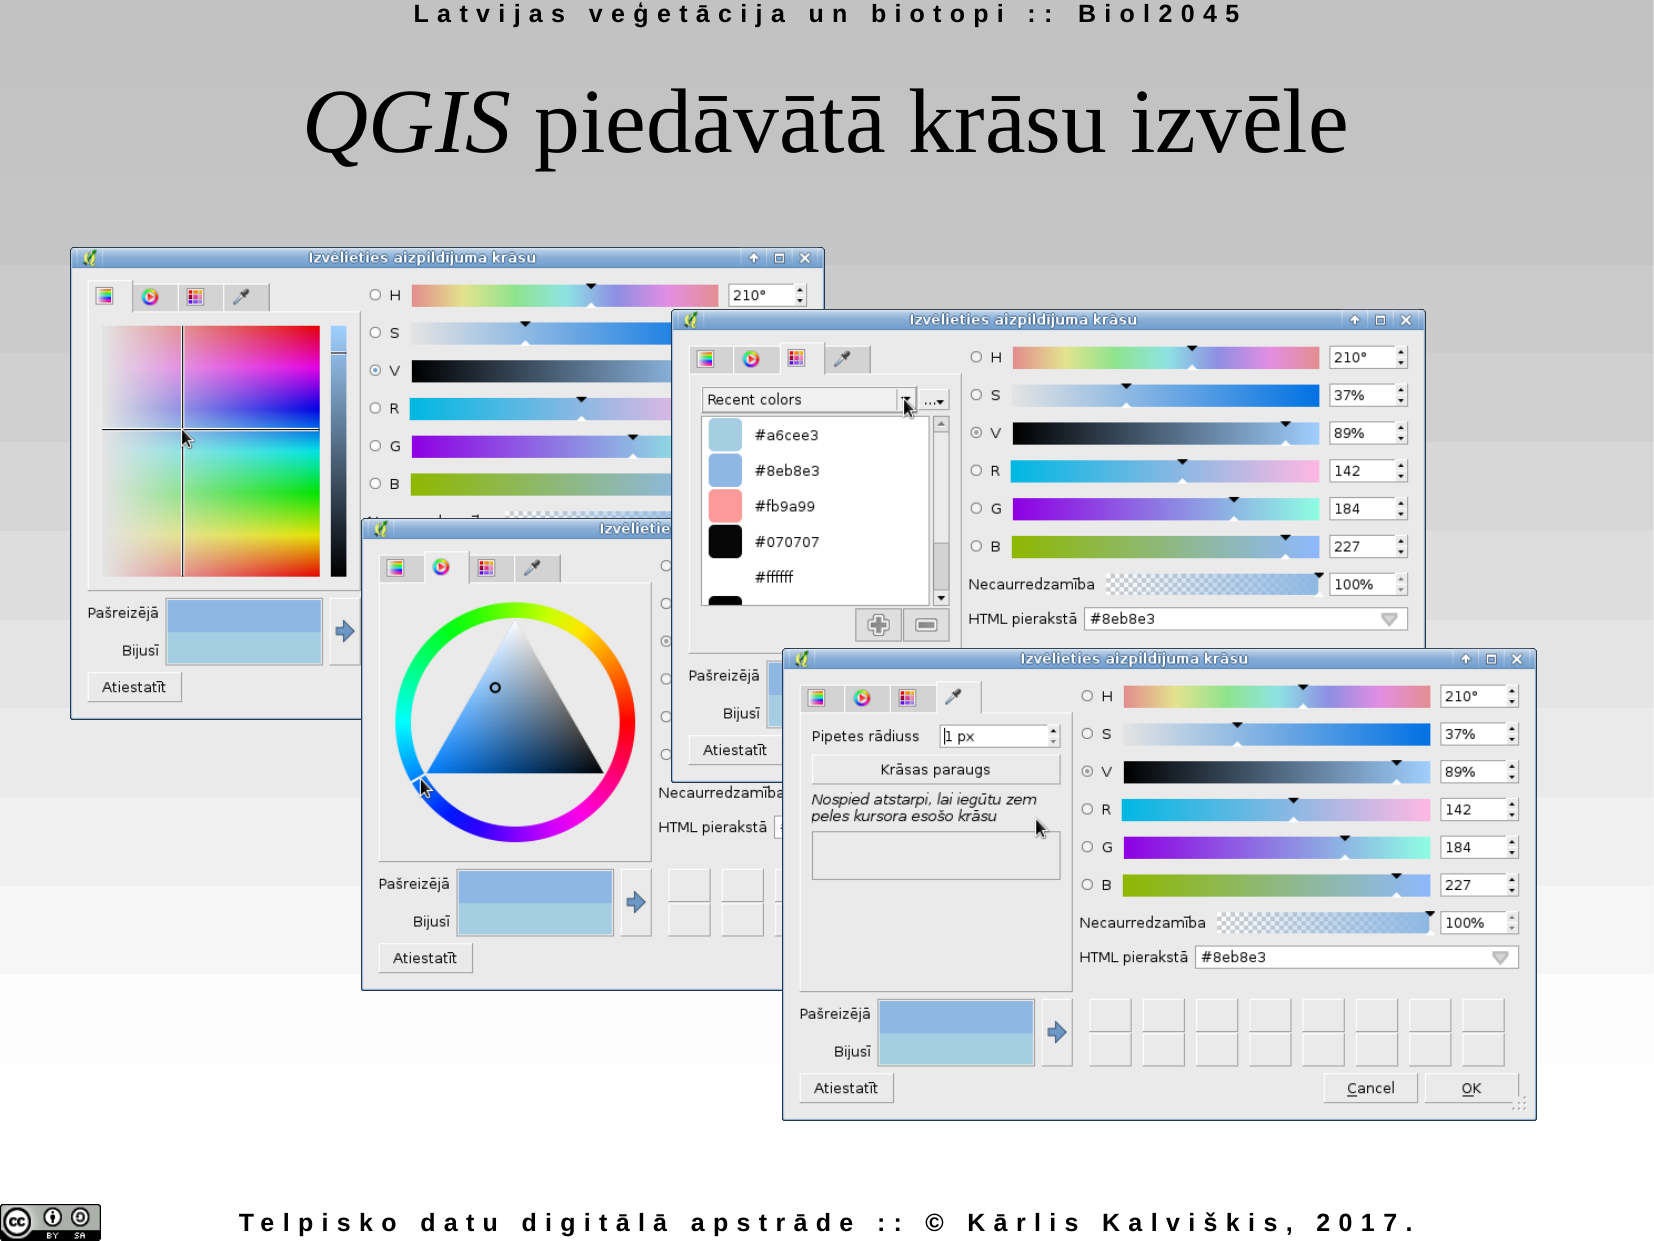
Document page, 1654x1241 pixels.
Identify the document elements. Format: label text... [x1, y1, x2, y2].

picture [0, 0, 1654, 1241]
title QGIS piedāvātā krāsu izvēle [29, 49, 1625, 296]
